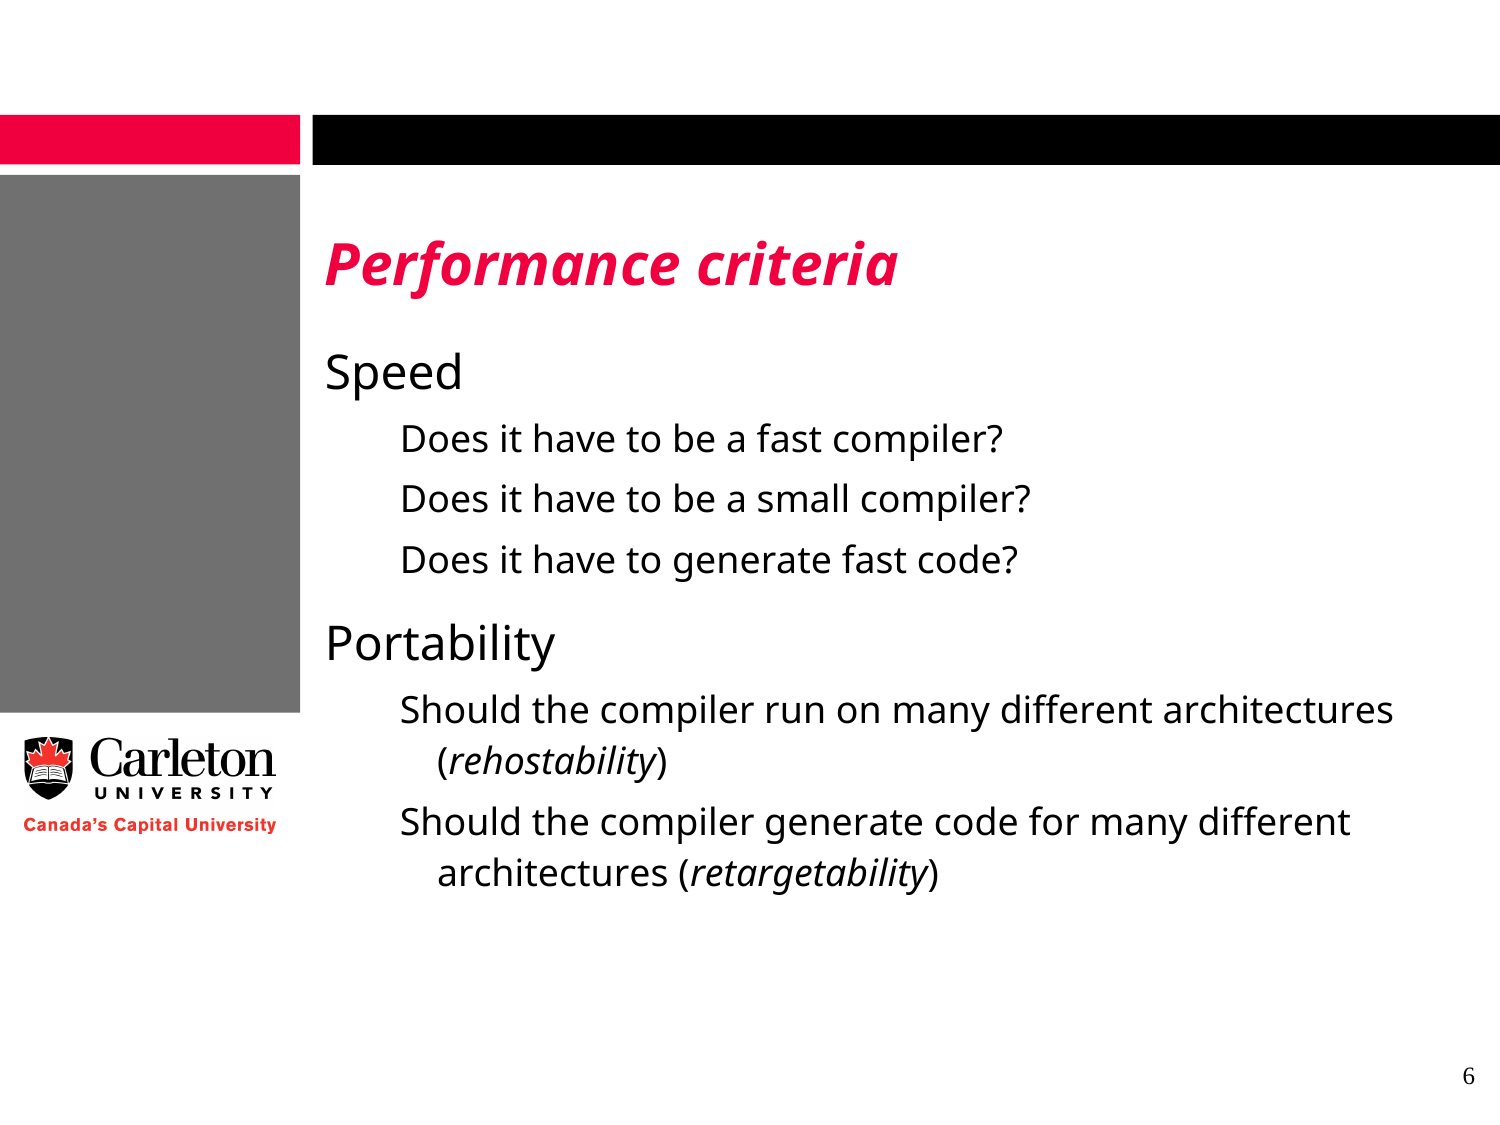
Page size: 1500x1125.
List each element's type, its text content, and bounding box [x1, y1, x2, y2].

picture [24, 737, 276, 834]
list Speed Does it have to be a fast compiler? Does it have to be a small compiler? Does it have to generate fast code? Portability Should the compiler run on many different architectures (rehostability) Should the compiler generate code for many different architectures (retargetability) [324, 324, 1450, 1036]
title Performance criteria [324, 194, 1450, 324]
